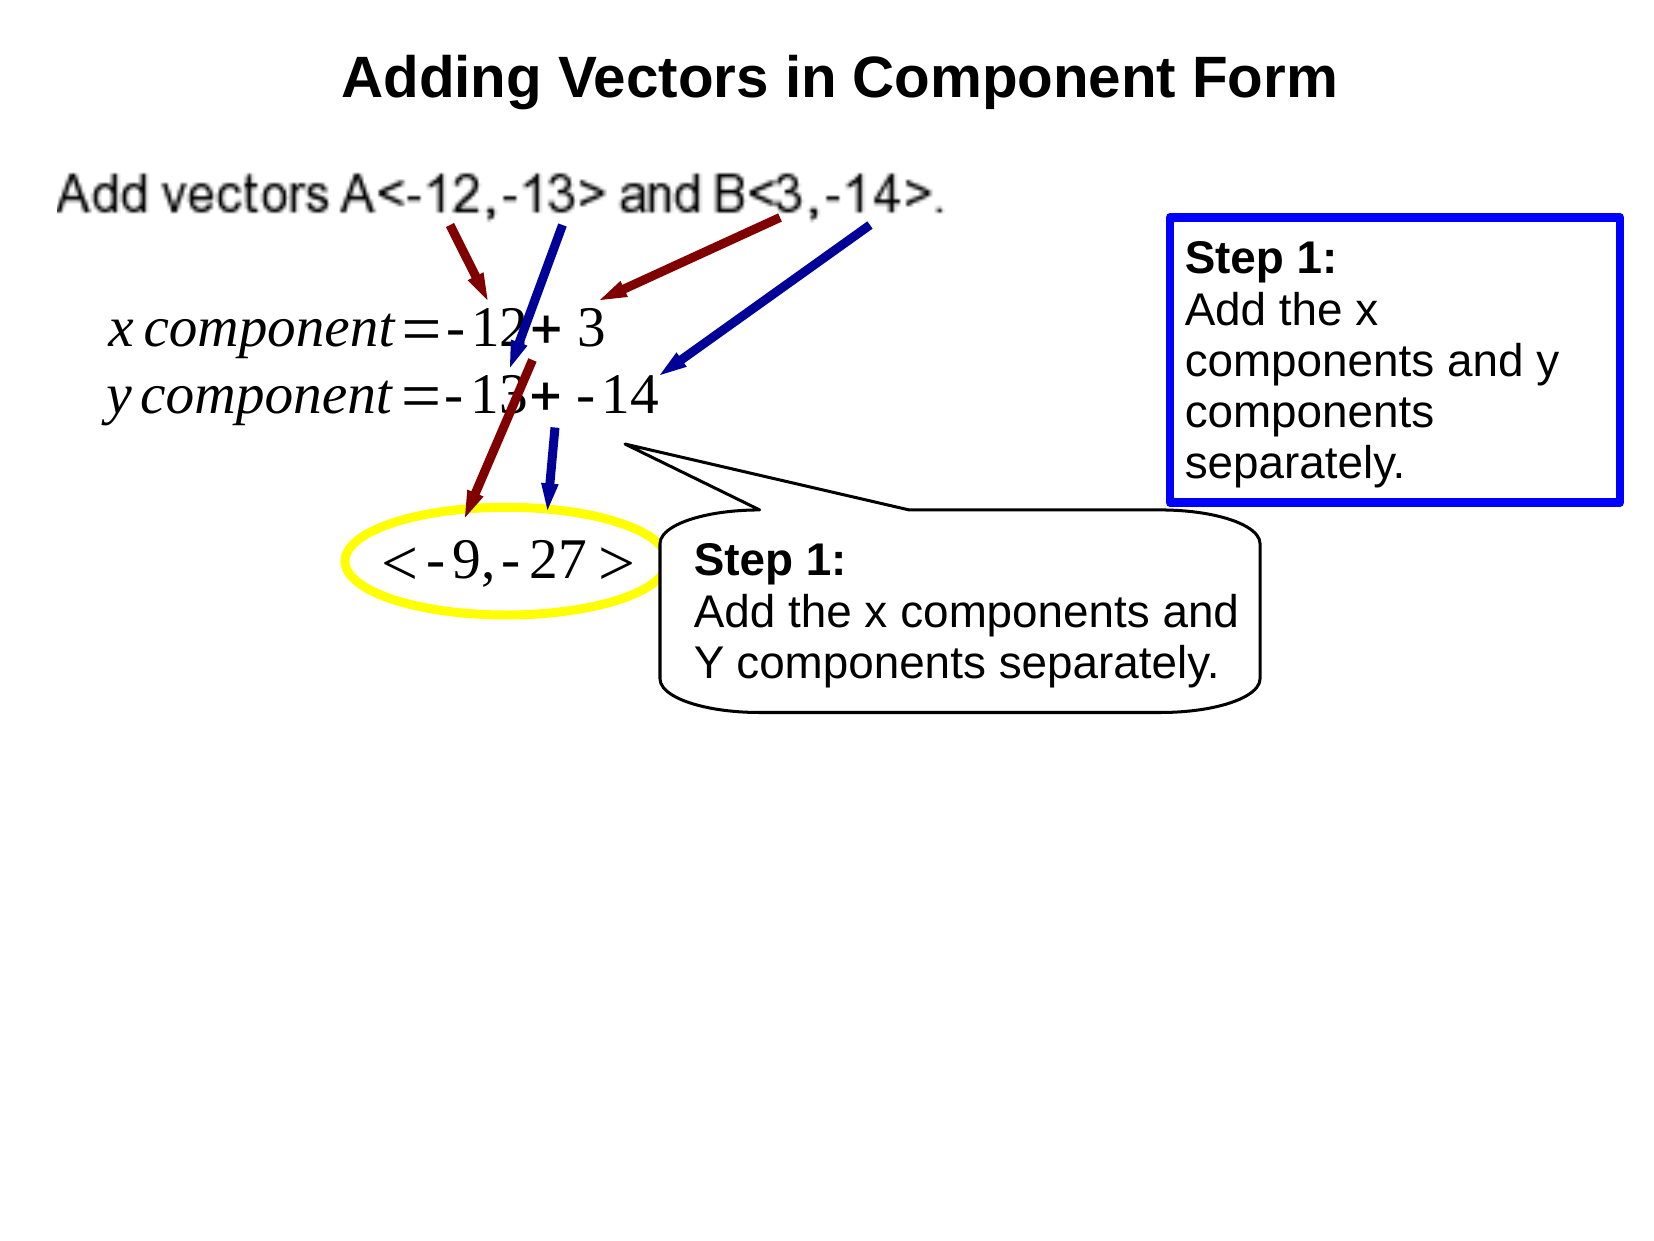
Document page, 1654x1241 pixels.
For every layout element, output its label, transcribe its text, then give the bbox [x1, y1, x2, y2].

picture [57, 149, 1013, 278]
text_box Step 1: Add the x components and y components separately. [1174, 225, 1616, 498]
chart [509, 363, 666, 428]
chart [632, 594, 646, 601]
chart [92, 363, 525, 428]
text_box Adding Vectors in Component Form [135, 37, 1546, 119]
chart [97, 295, 531, 361]
chart [517, 295, 612, 361]
chart [373, 526, 646, 601]
text_box Step 1: Add the x components and Y components separately. [624, 444, 1261, 713]
text_box Step 1: Add the x components and y components separately. [1170, 225, 1628, 600]
